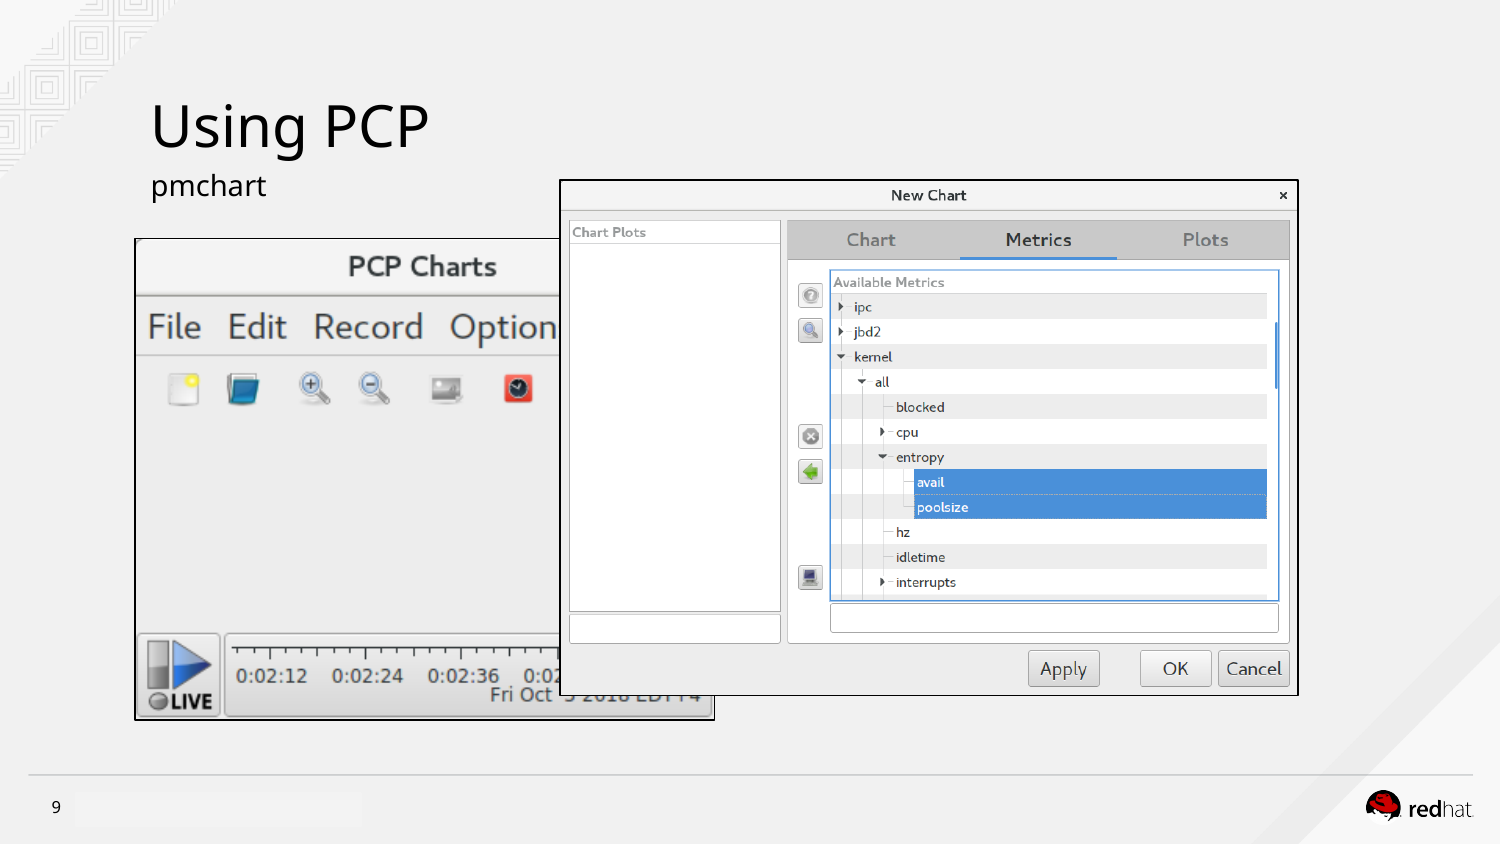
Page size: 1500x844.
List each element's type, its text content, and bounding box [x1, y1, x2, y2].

subtitle pmchart [135, 152, 1365, 218]
picture [0, 0, 1500, 844]
picture [560, 180, 1298, 695]
slide_number <number> [16, 776, 77, 842]
title Using PCP [135, 0, 1365, 152]
picture [135, 239, 714, 719]
